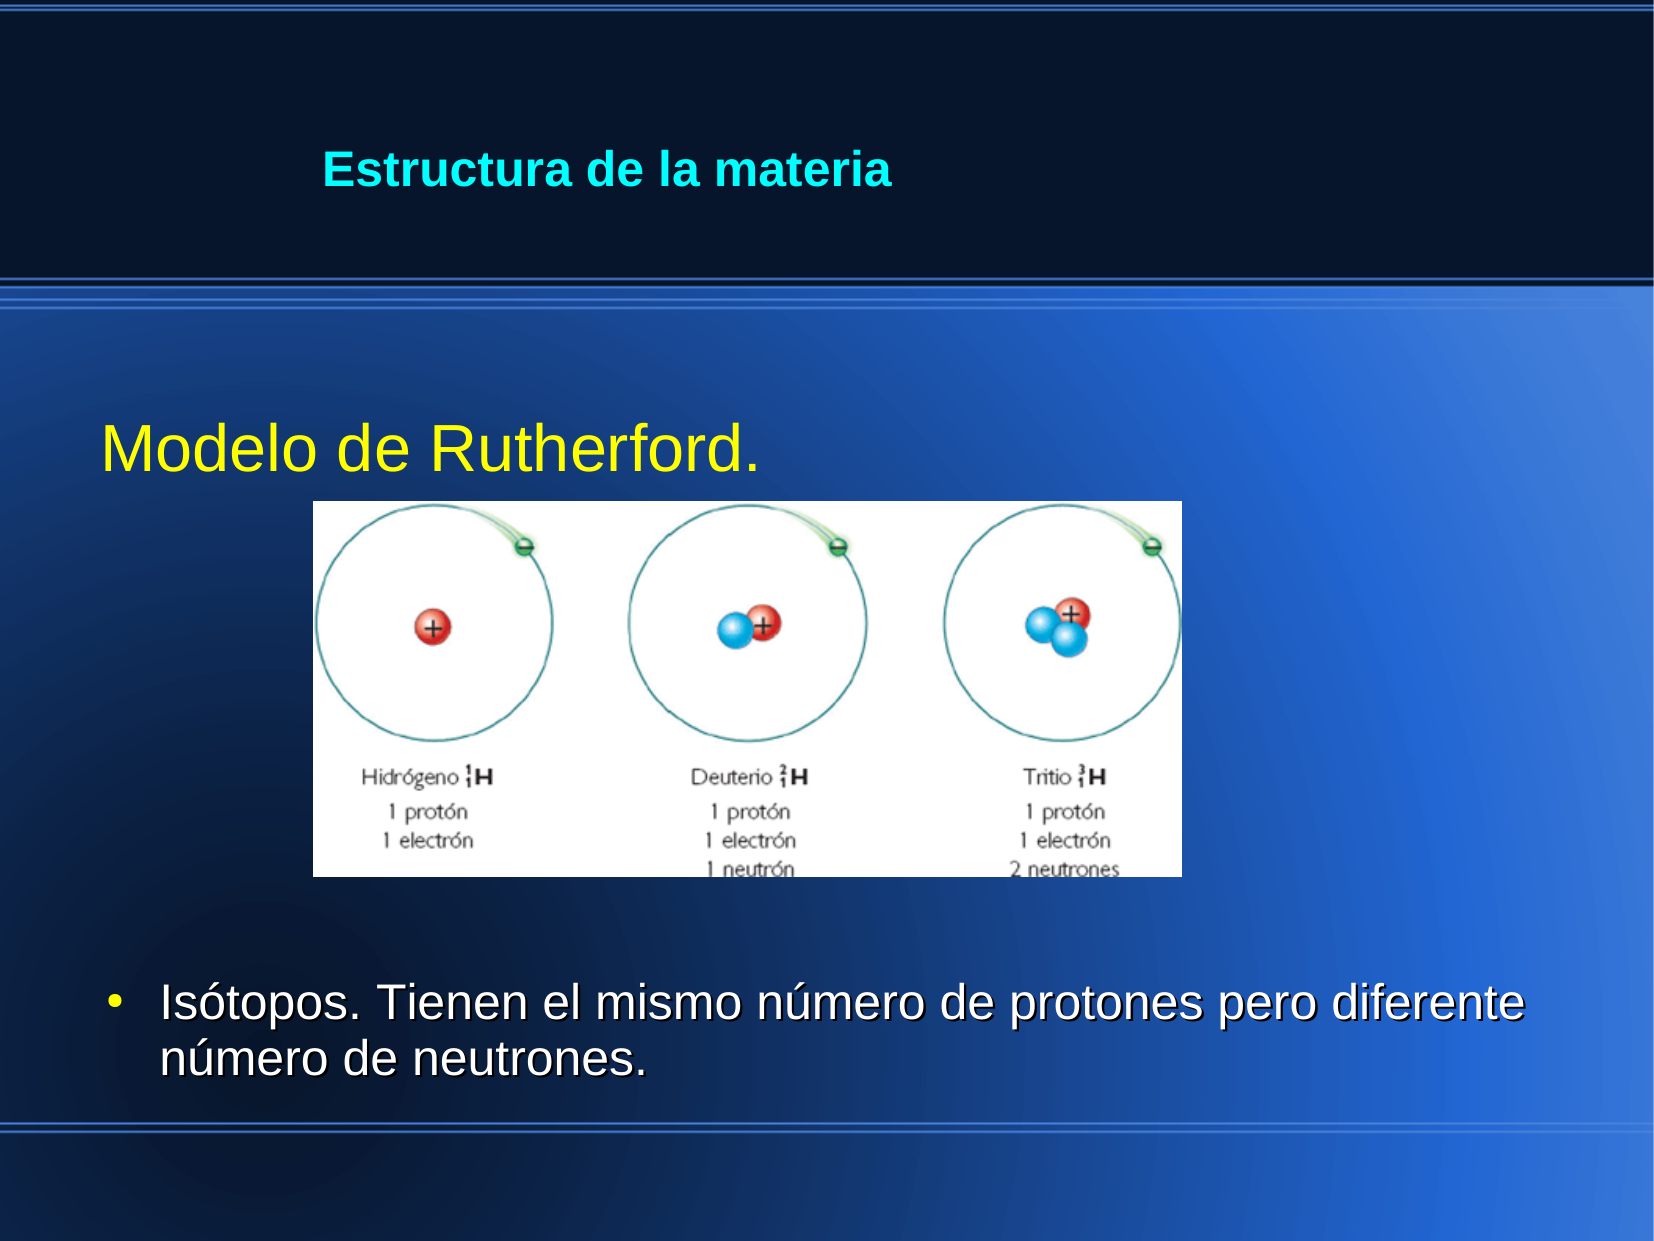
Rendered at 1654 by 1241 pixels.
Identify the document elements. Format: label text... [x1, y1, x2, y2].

list Modelo de Rutherford. [29, 306, 1595, 562]
title Estructura de la materia [32, 118, 1182, 220]
picture [0, 0, 1654, 1241]
text_box Isótopos. Tienen el mismo número de protones pero diferente número de neutrones. [88, 974, 1540, 1086]
